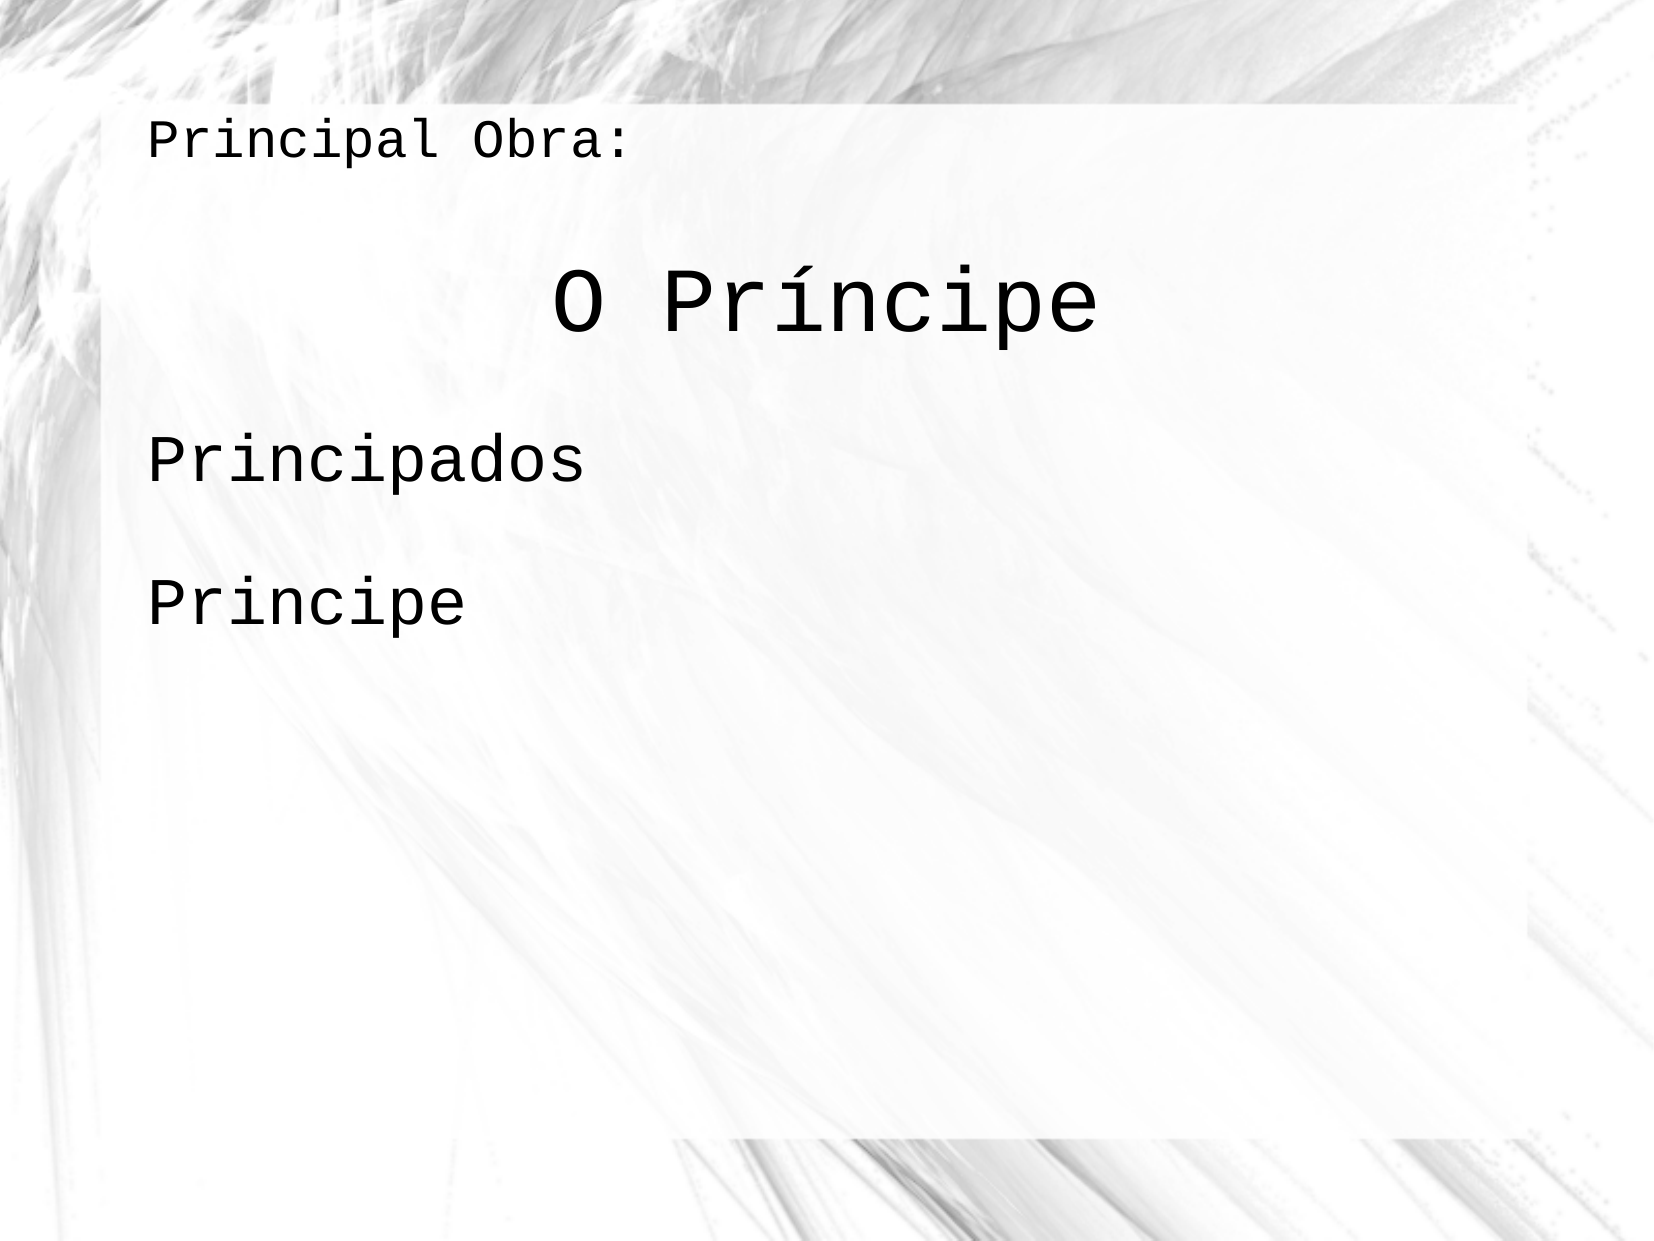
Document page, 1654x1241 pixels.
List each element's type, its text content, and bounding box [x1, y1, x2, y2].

picture [0, 0, 1654, 1241]
list Principal Obra: O Príncipe Principados Principe [147, 112, 1506, 1004]
